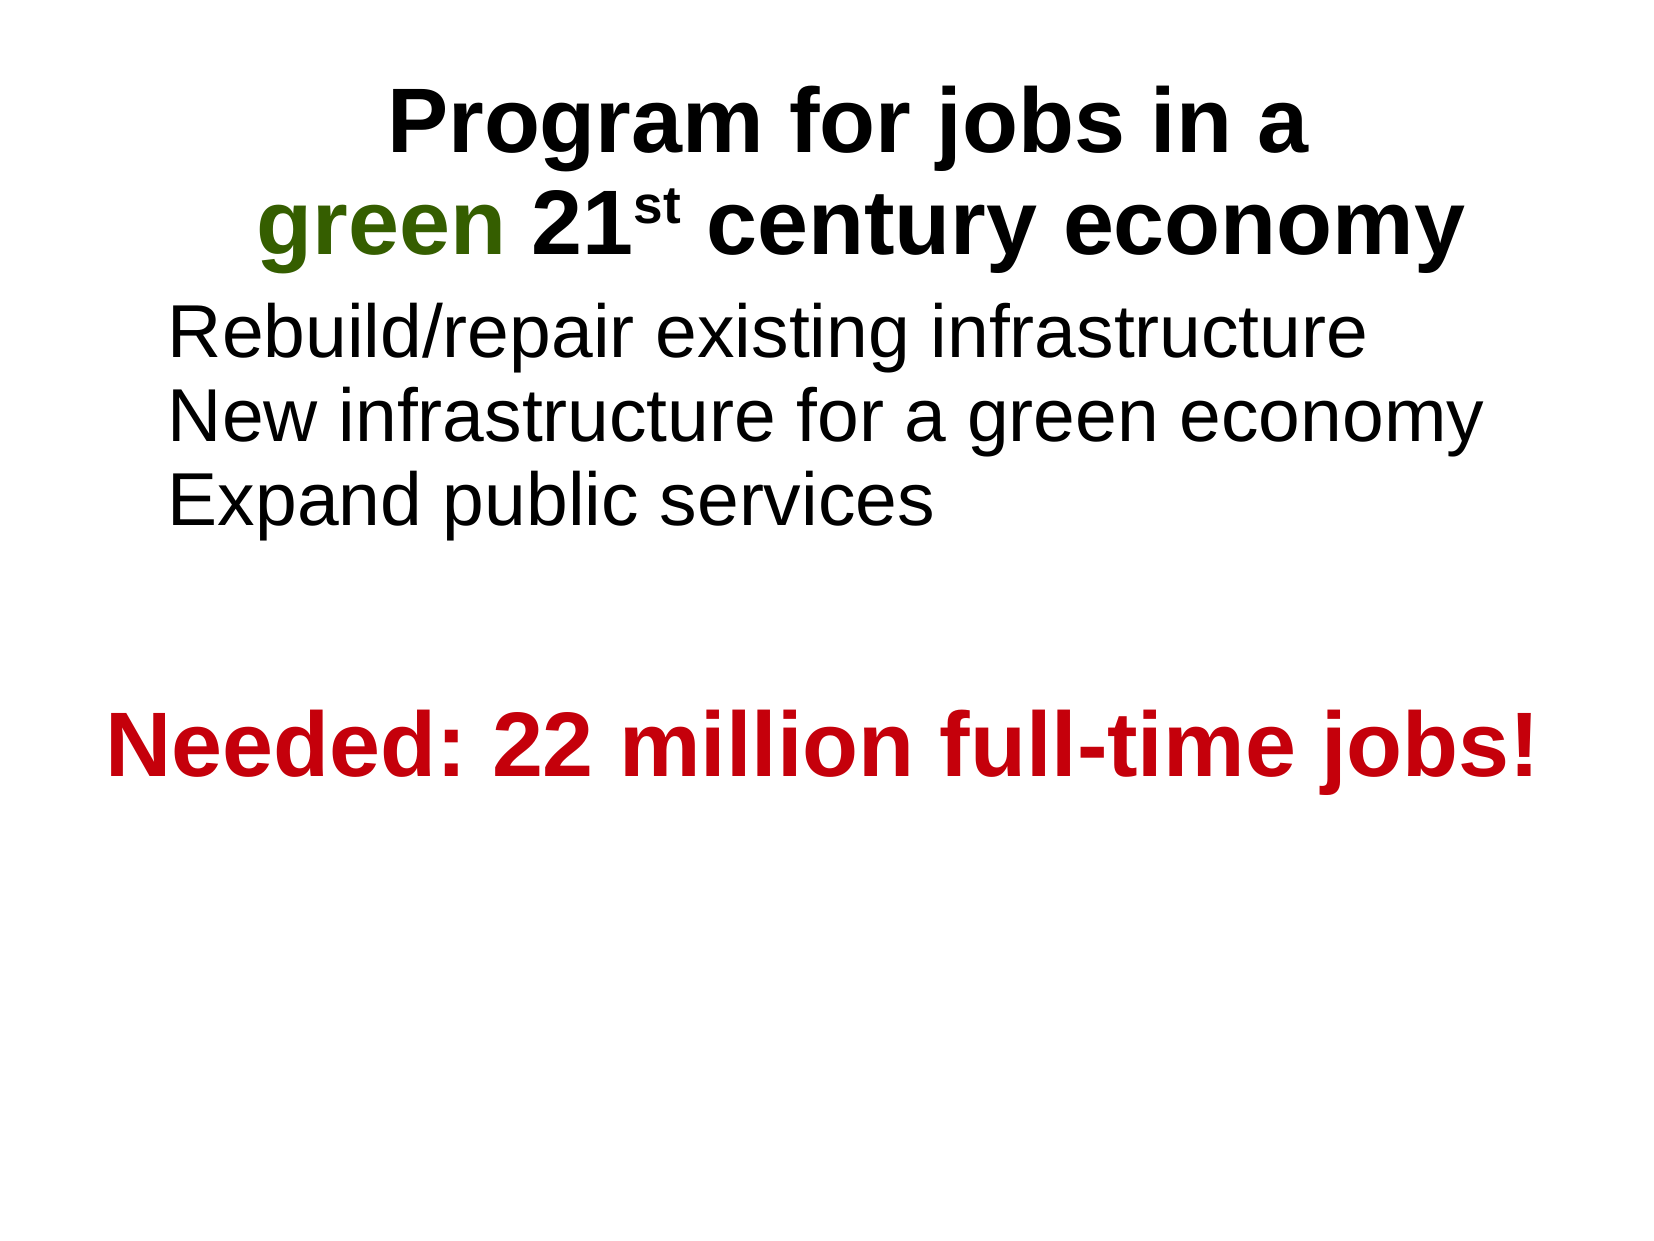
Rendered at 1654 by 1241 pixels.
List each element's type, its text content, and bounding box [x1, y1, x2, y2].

text_box Program for jobs in a green 21st century economy Rebuild/repair existing infrastructure New infrastructure for a green economy Expand public services [123, 61, 1600, 593]
text_box Needed: 22 million full-time jobs! [37, 685, 1611, 804]
